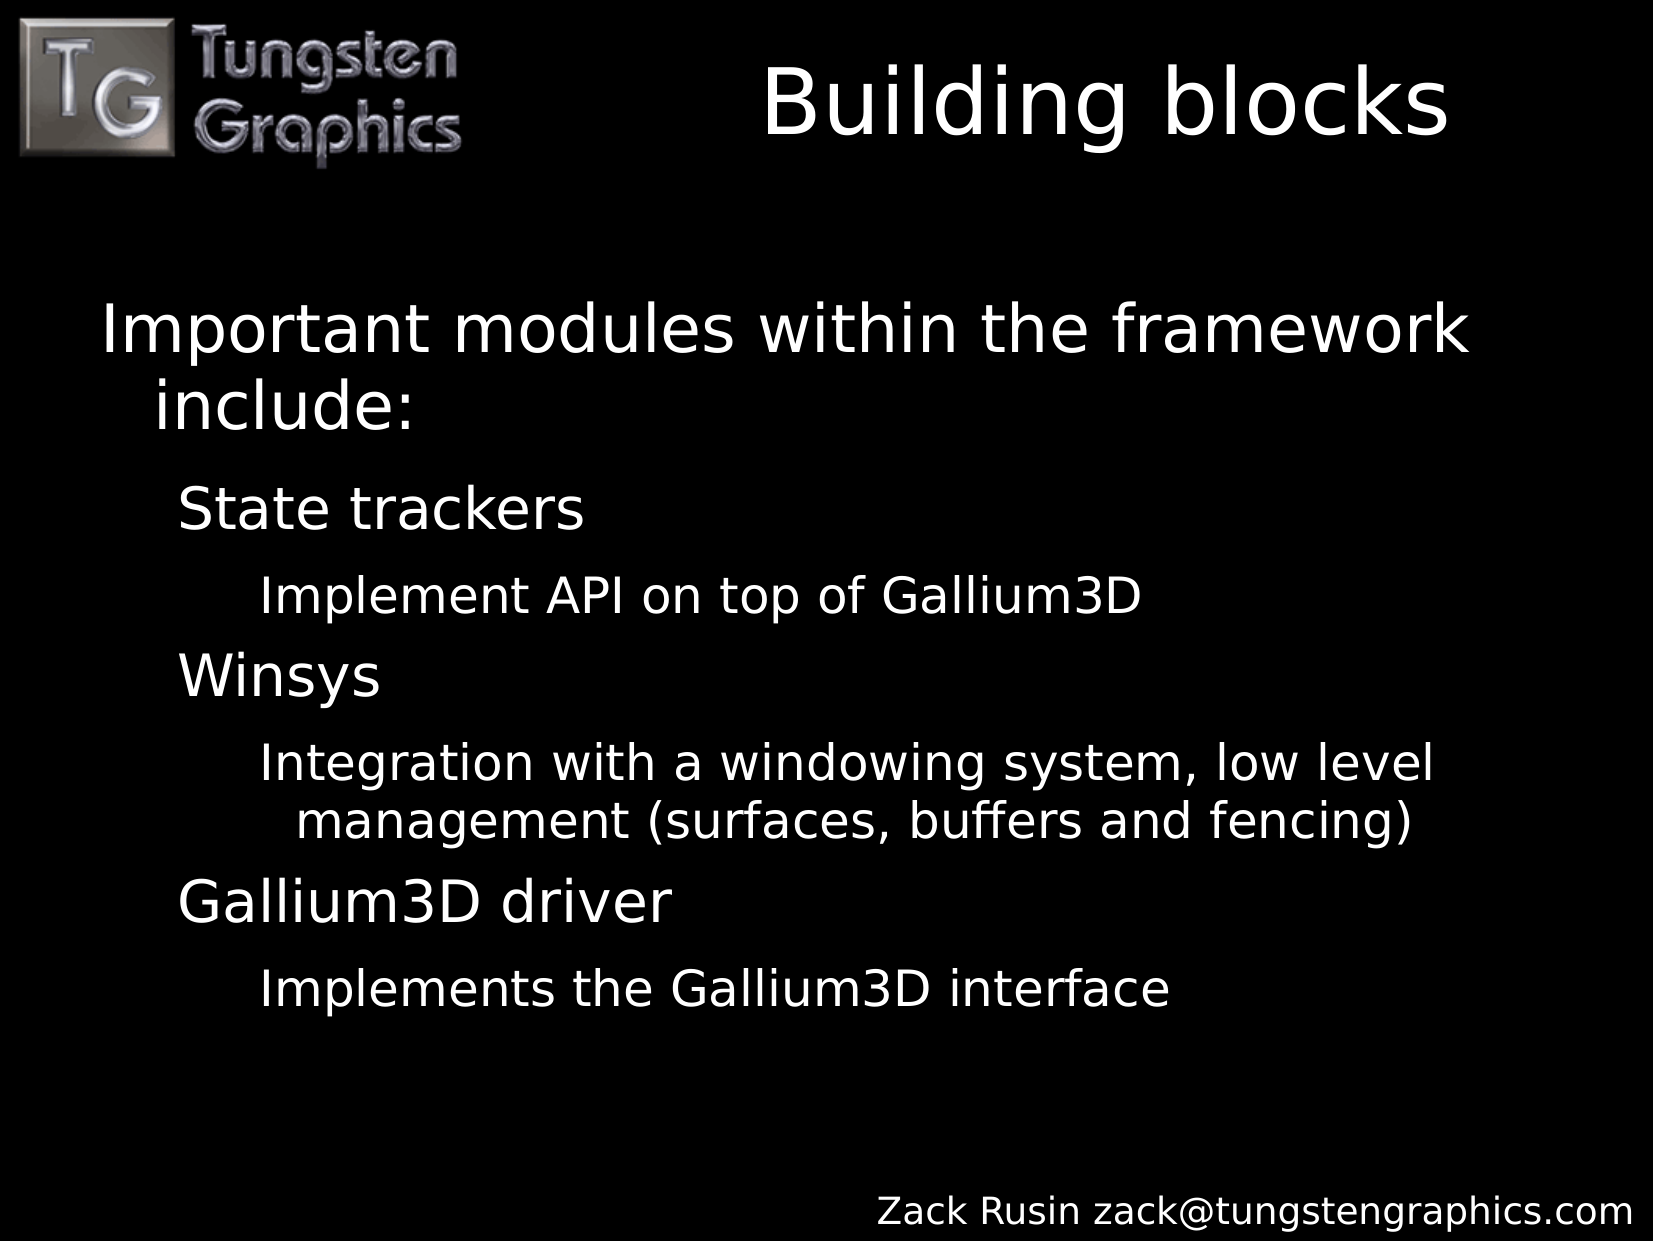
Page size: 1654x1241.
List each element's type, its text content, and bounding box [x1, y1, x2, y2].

list Important modules within the framework include: State trackers Implement API on top of Gallium3D Winsys Integration with a windowing system, low level management (surfaces, buffers and fencing) Gallium3D driver Implements the Gallium3D interface [82, 290, 1571, 1101]
title Building blocks [600, 17, 1613, 188]
picture [0, 0, 555, 188]
text_box Zack Rusin zack@tungstengraphics.com [787, 1182, 1651, 1241]
